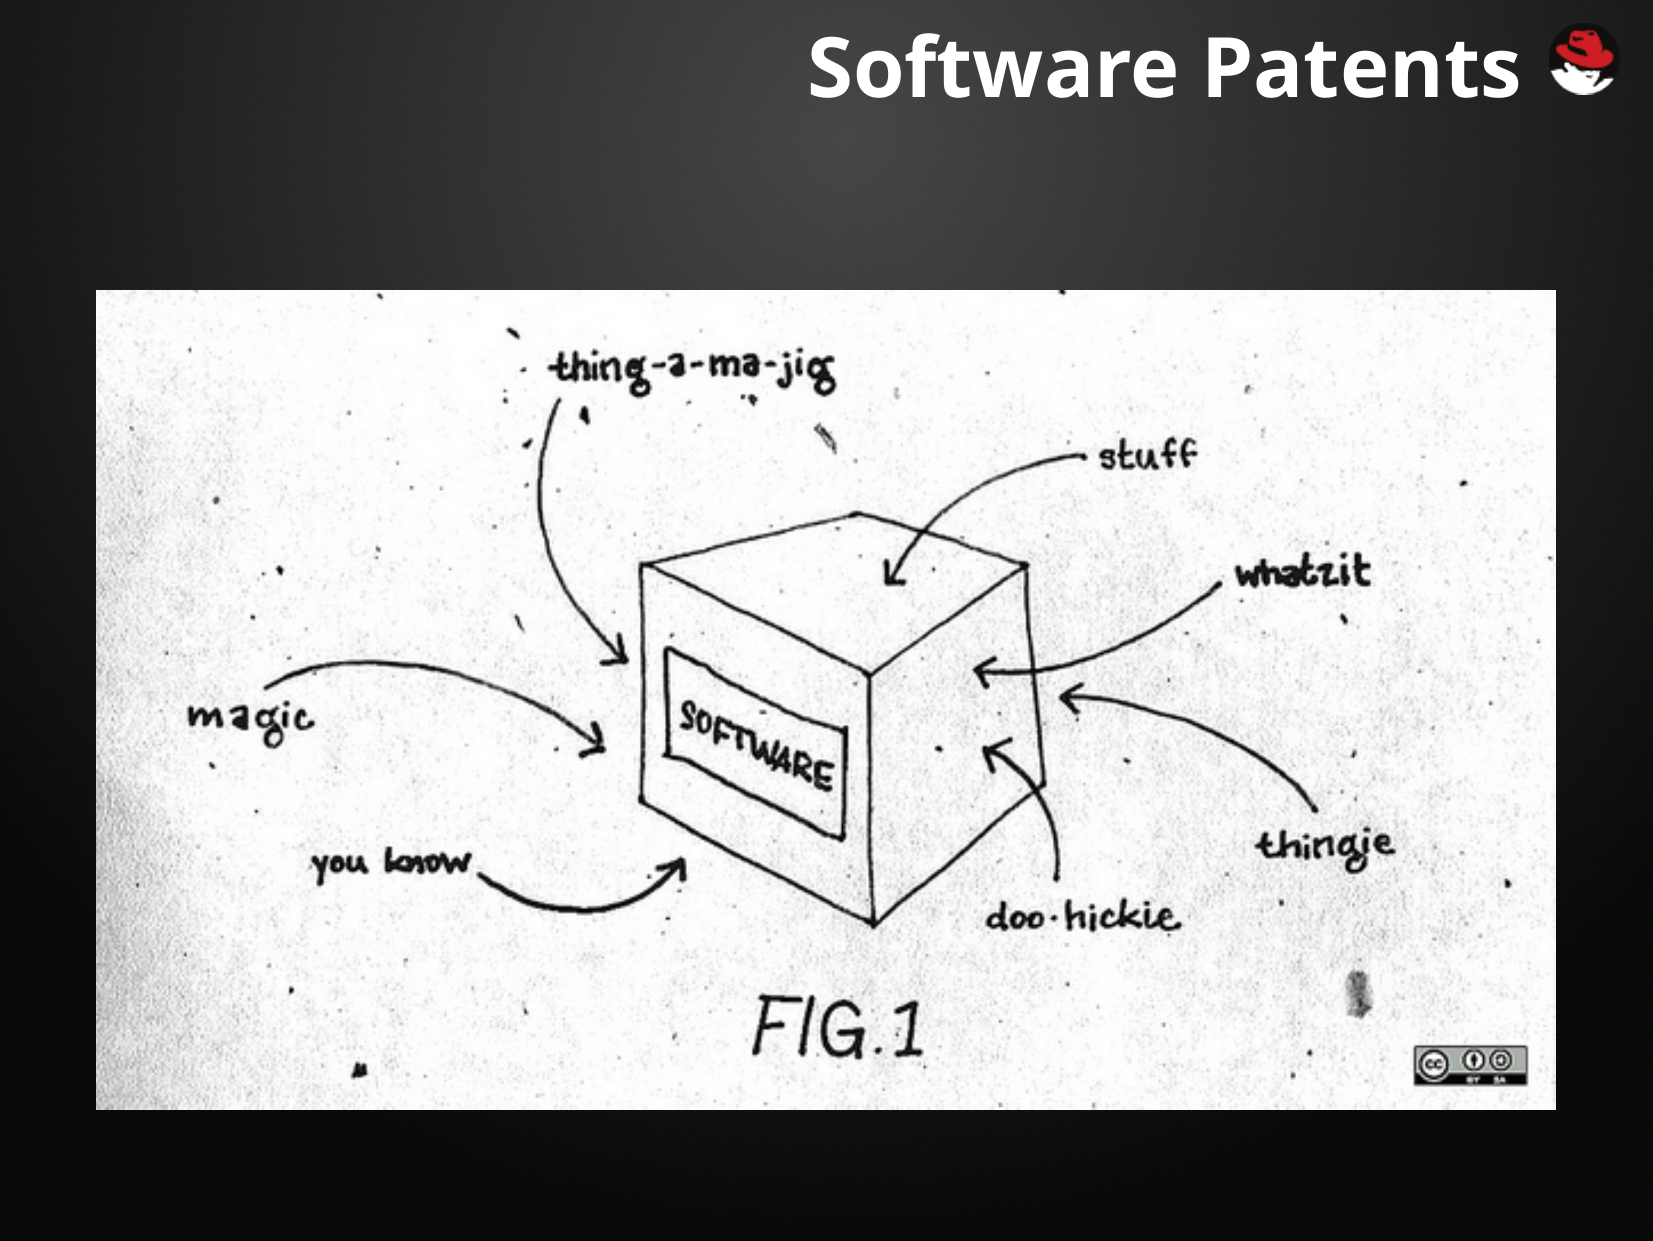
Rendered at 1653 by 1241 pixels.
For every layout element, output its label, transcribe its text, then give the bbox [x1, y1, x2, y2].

title Software Patents [87, 10, 1523, 111]
picture [0, 0, 1653, 1240]
